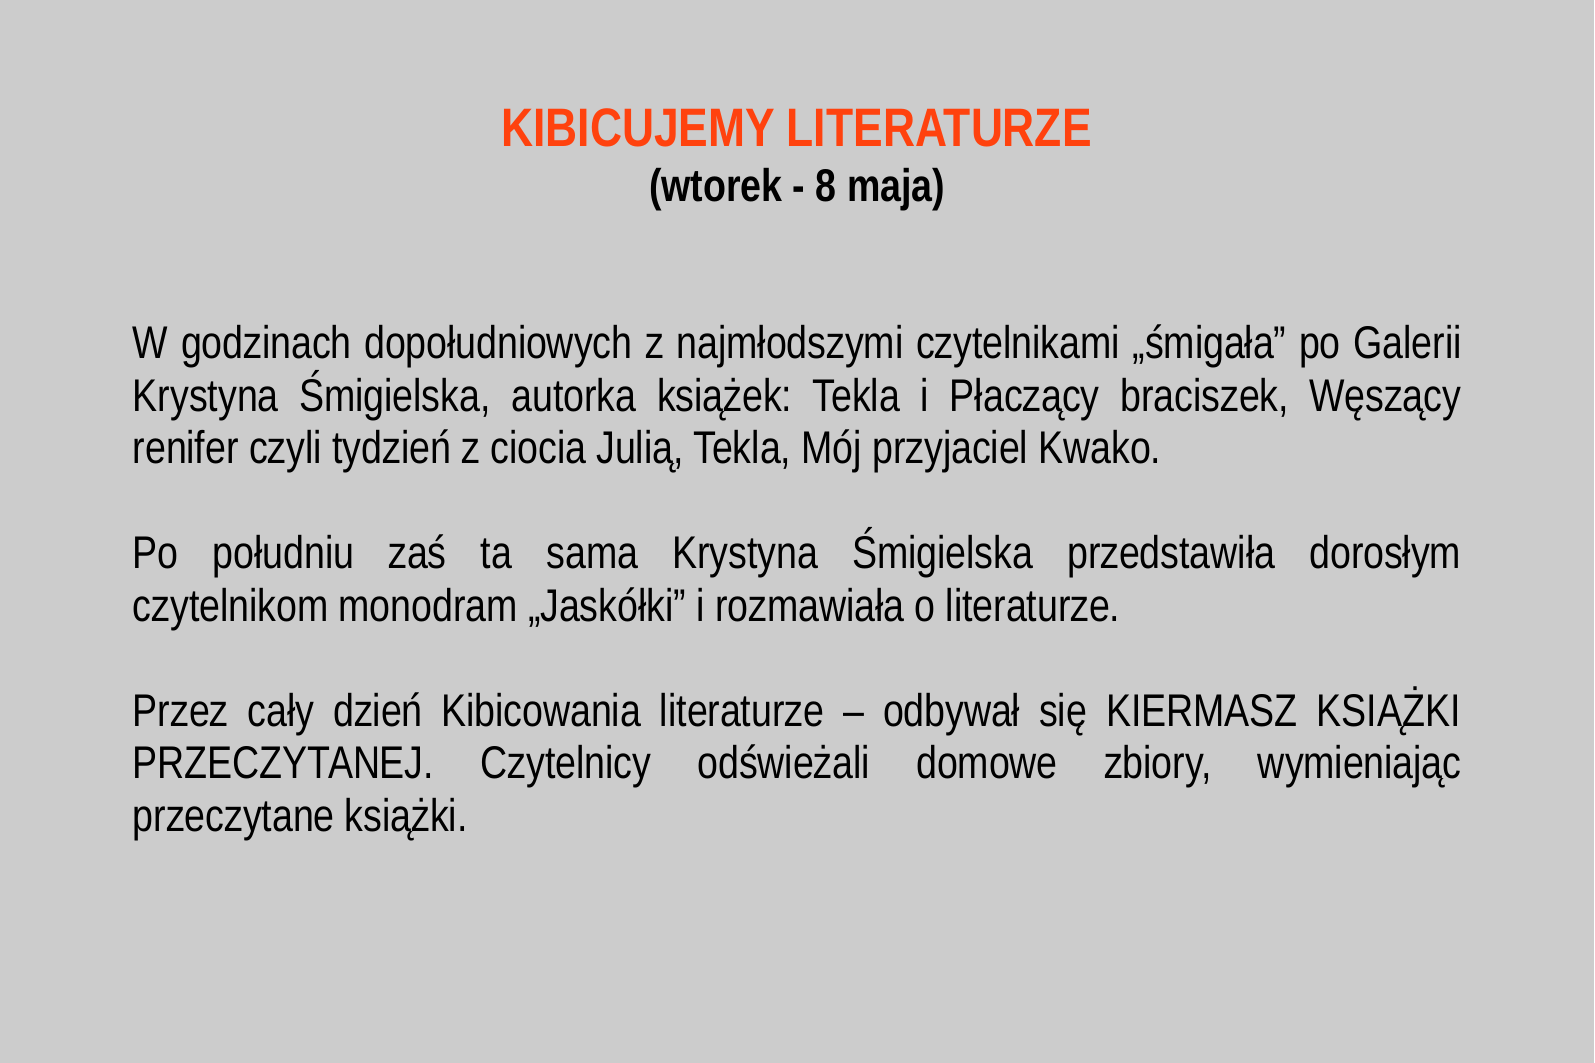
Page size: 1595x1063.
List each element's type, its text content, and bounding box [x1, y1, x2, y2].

text_box KIBICUJEMY LITERATURZE (wtorek - 8 maja) W godzinach dopołudniowych z najmłodszymi czytelnikami „śmigała” po Galerii Krystyna Śmigielska, autorka książek: Tekla i Płaczący braciszek, Węszący renifer czyli tydzień z ciocia Julią, Tekla, Mój przyjaciel Kwako. Po południu zaś ta sama Krystyna Śmigielska przedstawiła dorosłym czytelnikom monodram „Jaskółki” i rozmawiała o literaturze. Przez cały dzień Kibicowania literaturze – odbywał się KIERMASZ KSIĄŻKI PRZECZYTANEJ. Czytelnicy odświeżali domowe zbiory, wymieniając przeczytane książki. [118, 88, 1477, 842]
